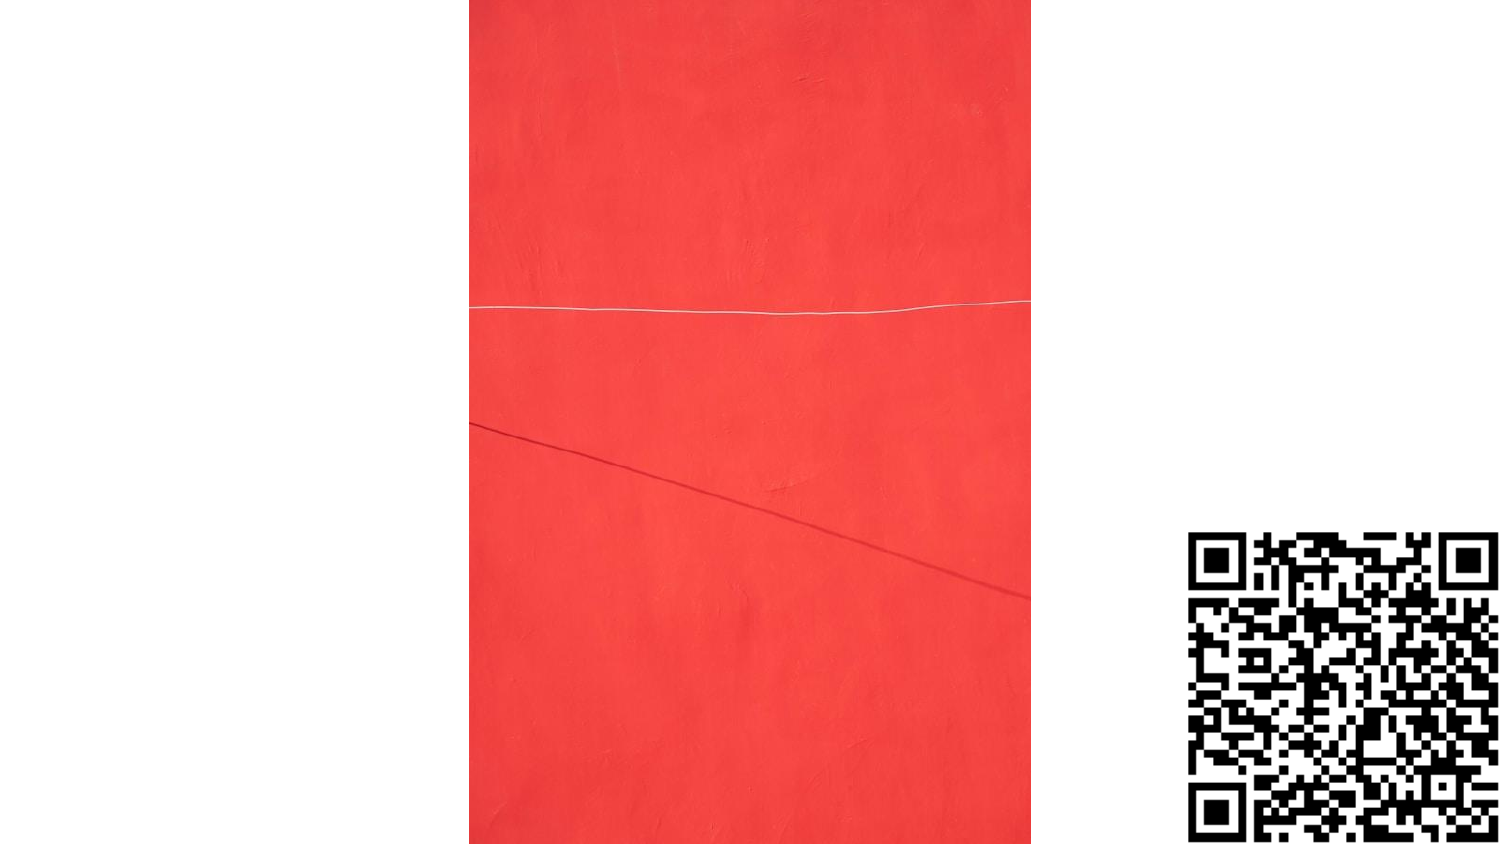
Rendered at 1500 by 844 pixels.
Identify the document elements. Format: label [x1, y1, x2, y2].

picture [469, 0, 1031, 844]
picture [1187, 531, 1500, 844]
